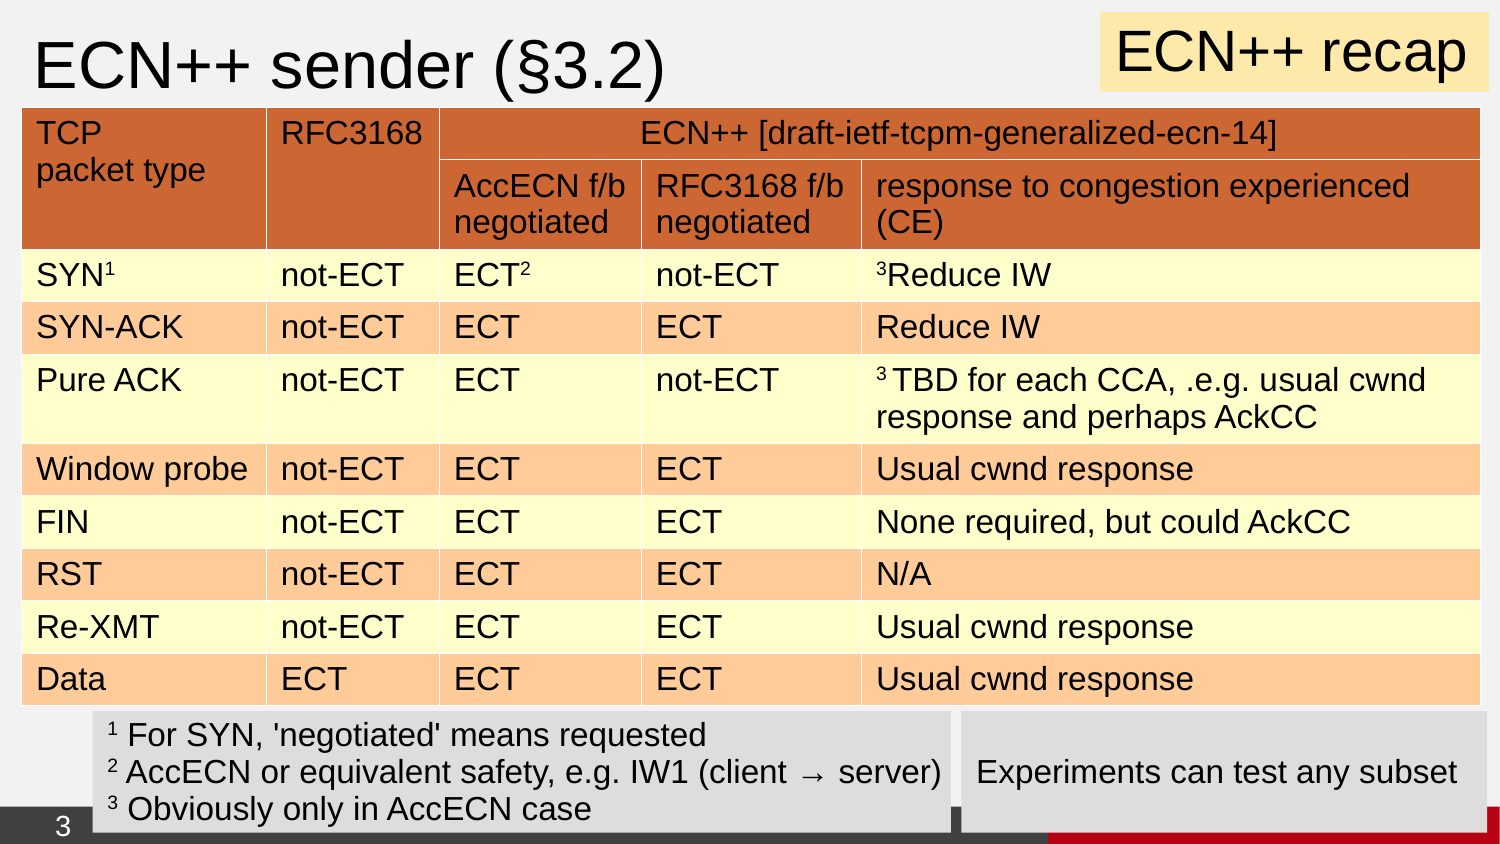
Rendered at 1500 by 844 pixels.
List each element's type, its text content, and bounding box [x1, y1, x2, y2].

text_box 1 For SYN, 'negotiated' means requested 2 AccECN or equivalent safety, e.g. IW1 (client → server) 3 Obviously only in AccECN case [92, 711, 951, 833]
table_cell ECT [642, 444, 861, 495]
table_cell Usual cwnd response [862, 654, 1480, 705]
table_cell Usual cwnd response [862, 601, 1480, 653]
table_cell ECT [642, 302, 861, 354]
table_cell not-ECT [267, 444, 439, 495]
text_box ECN++ recap [1100, 11, 1489, 92]
table_cell response to congestion experienced (CE) [862, 160, 1480, 249]
table_cell FIN [22, 496, 266, 548]
table_cell ECT [440, 444, 641, 495]
table_cell SYN1 [22, 250, 266, 301]
table_cell ECT2 [440, 250, 641, 301]
table_cell Reduce IW [862, 302, 1480, 354]
table_cell not-ECT [642, 355, 861, 443]
table_cell 3 TBD for each CCA, .e.g. usual cwnd response and perhaps AckCC [862, 355, 1480, 443]
table_cell Re-XMT [22, 601, 266, 653]
table_cell Window probe [22, 444, 266, 495]
table_cell None required, but could AckCC [862, 496, 1480, 548]
table_header ECN++ [draft-ietf-tcpm-generalized-ecn-14] [440, 108, 1480, 159]
table_cell Usual cwnd response [862, 444, 1480, 495]
table_cell AccECN f/b negotiated [440, 160, 641, 249]
table_cell not-ECT [267, 601, 439, 653]
table_cell RFC3168 f/b negotiated [642, 160, 861, 249]
table_cell ECT [440, 654, 641, 705]
table_cell ECT [440, 355, 641, 443]
table_cell ECT [642, 496, 861, 548]
table_cell ECT [440, 496, 641, 548]
table_cell not-ECT [267, 549, 439, 600]
table_cell ECT [440, 549, 641, 600]
table_cell N/A [862, 549, 1480, 600]
table_cell ECT [440, 601, 641, 653]
table_cell not-ECT [642, 250, 861, 301]
table_cell ECT [267, 654, 439, 705]
table_cell ECT [642, 654, 861, 705]
table_header TCP packet type [22, 108, 266, 249]
table_cell Data [22, 654, 266, 705]
table_cell Pure ACK [22, 355, 266, 443]
table_cell ECT [440, 302, 641, 354]
table_cell RST [22, 549, 266, 600]
table_cell ECT [642, 601, 861, 653]
table_cell not-ECT [267, 355, 439, 443]
text_box Experiments can test any subset [961, 711, 1488, 833]
table_cell 3Reduce IW [862, 250, 1480, 301]
table_cell ECT [642, 549, 861, 600]
table_cell SYN-ACK [22, 302, 266, 354]
table_cell not-ECT [267, 250, 439, 301]
table_cell not-ECT [267, 302, 439, 354]
table_header RFC3168 [267, 108, 439, 249]
title ECN++ sender (§3.2) [33, 0, 1477, 107]
table_cell not-ECT [267, 496, 439, 548]
